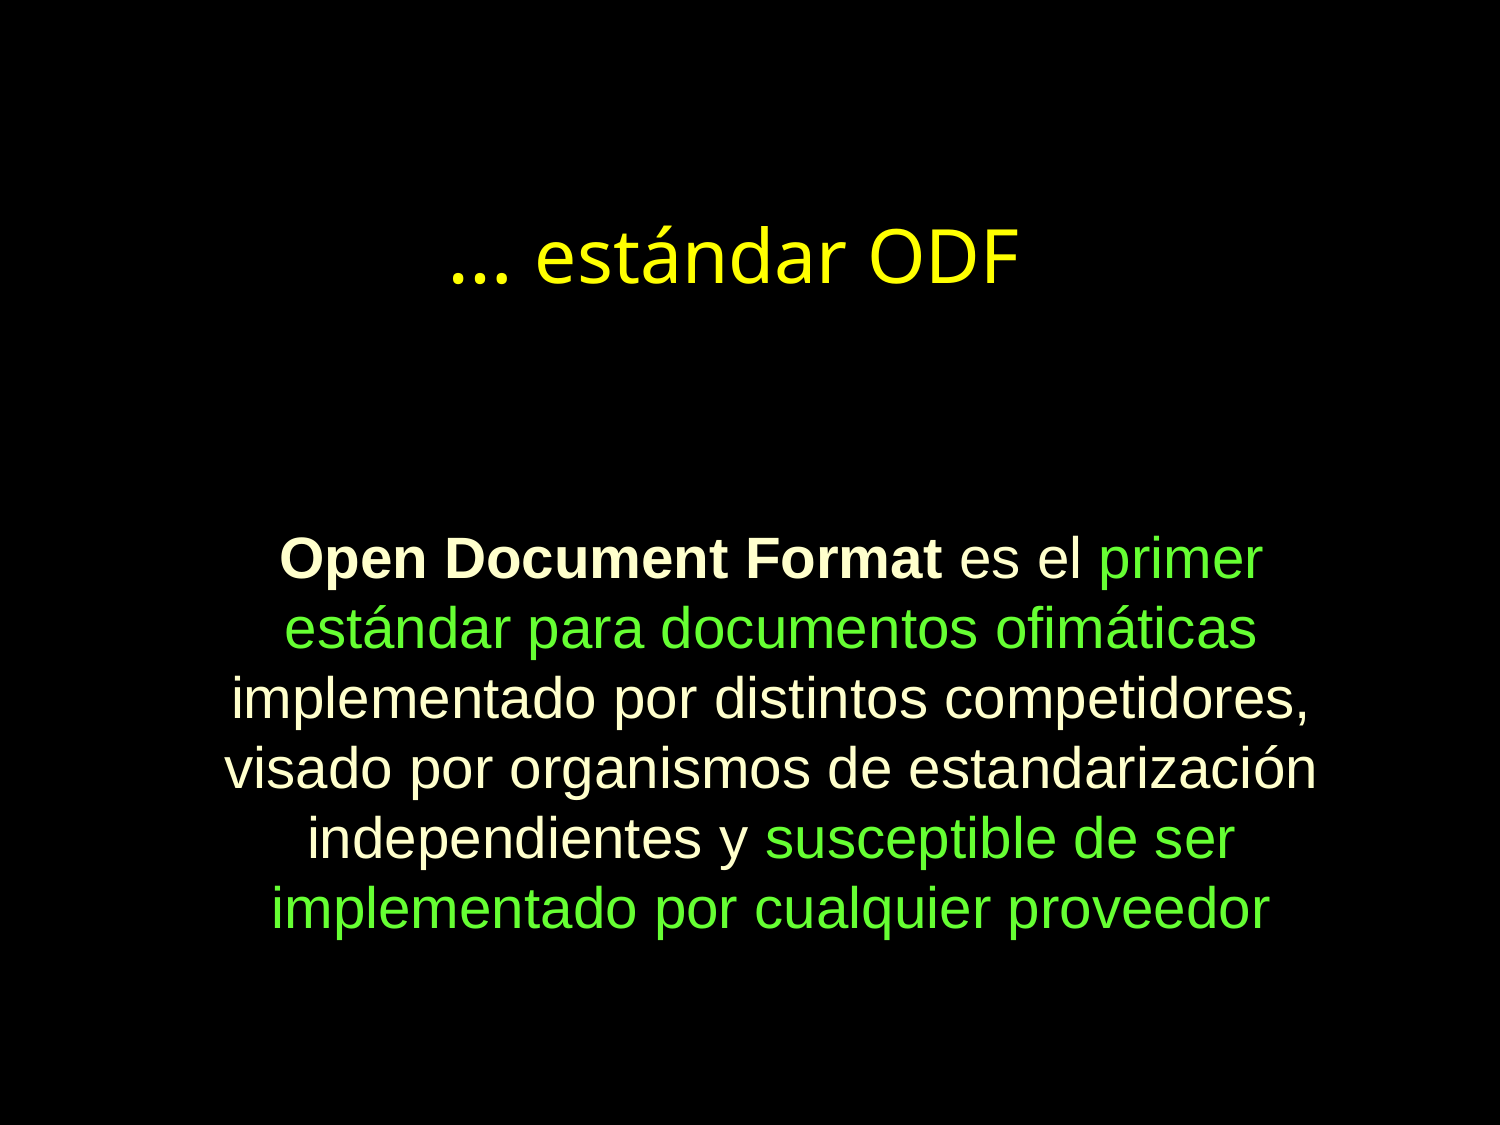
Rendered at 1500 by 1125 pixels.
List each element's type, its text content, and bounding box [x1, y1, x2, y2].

title … estándar ODF [106, 188, 1382, 308]
text_box Open Document Format es el primer estándar para documentos ofimáticas implementado por distintos competidores, visado por organismos de estandarización independientes y susceptible de ser implementado por cualquier proveedor [178, 512, 1366, 948]
